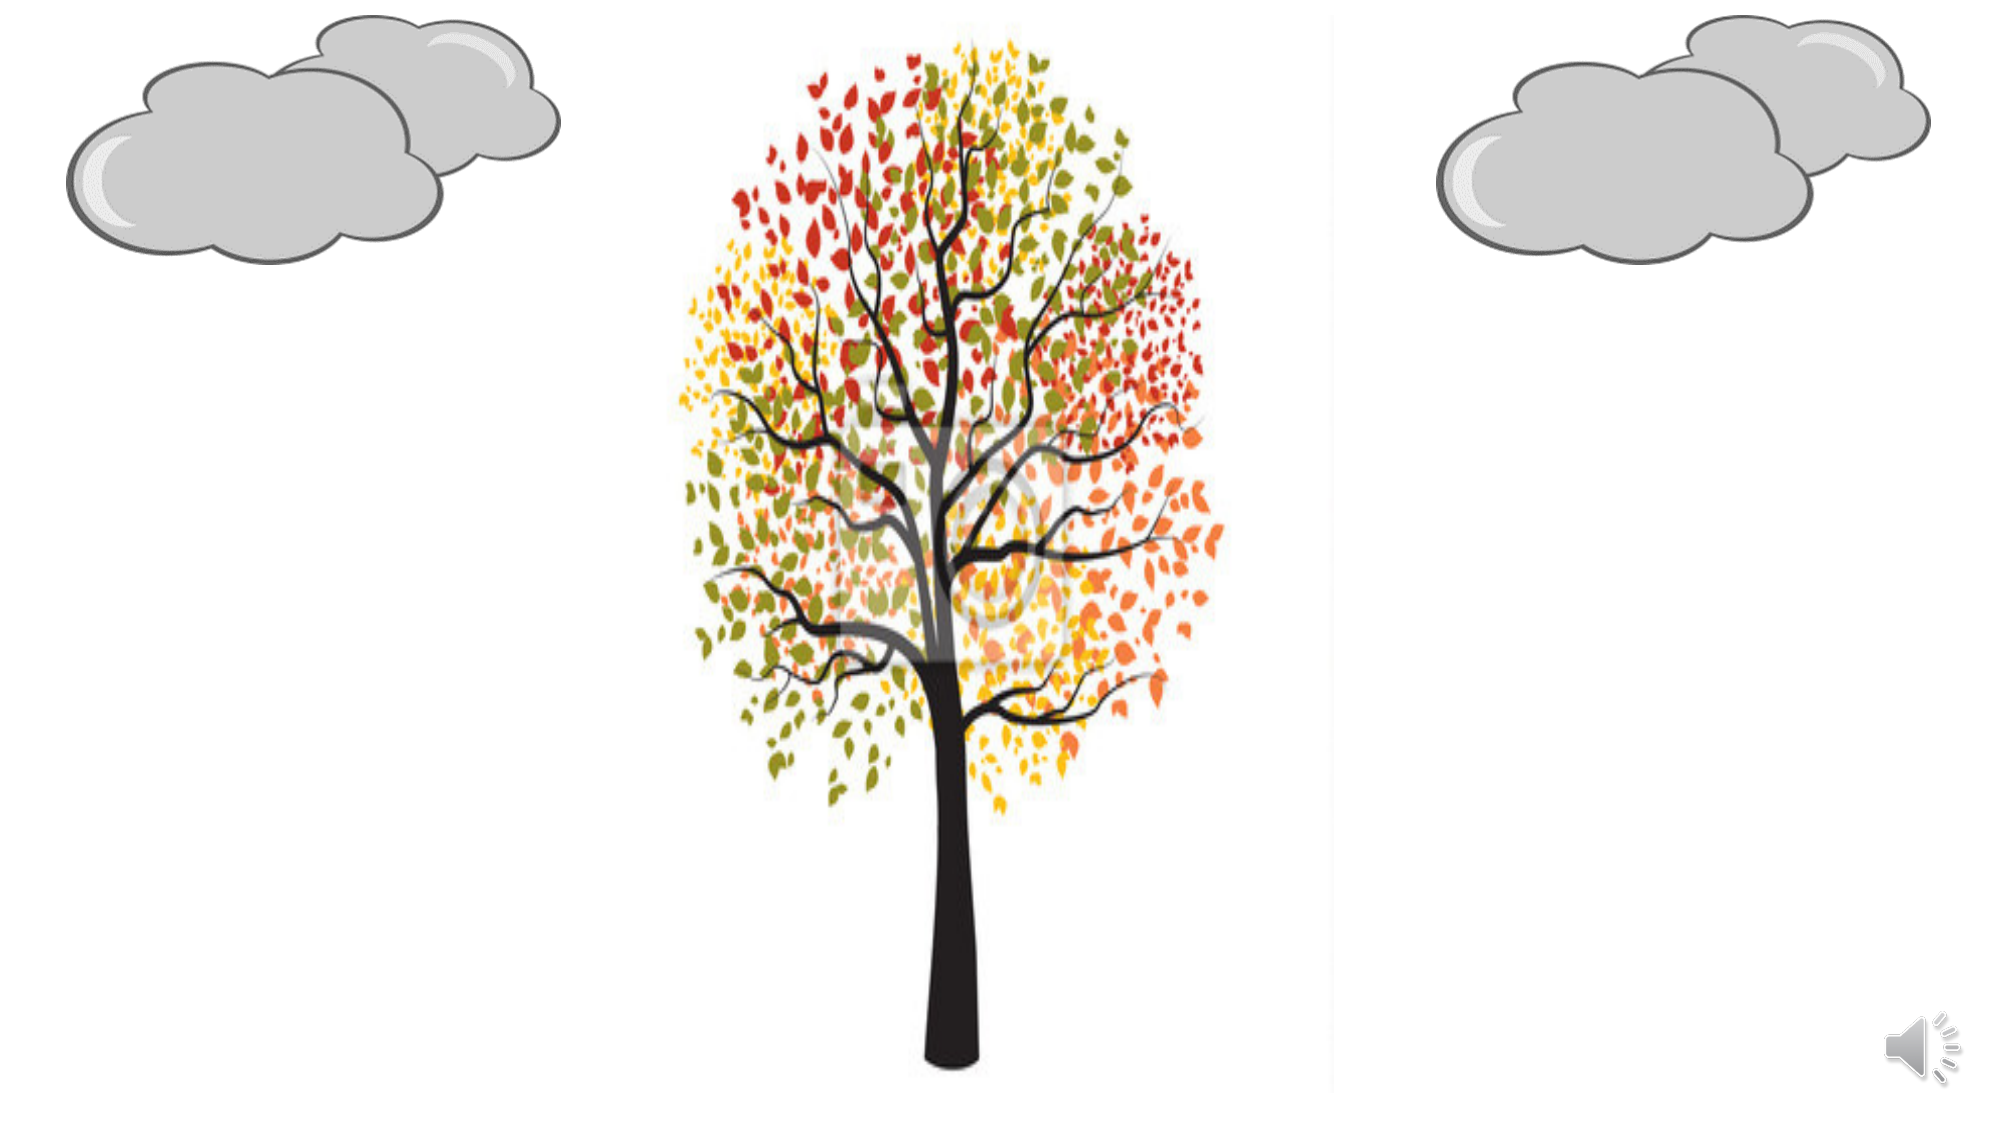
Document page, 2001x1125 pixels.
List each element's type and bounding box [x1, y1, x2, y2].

picture [1436, 15, 1931, 265]
picture [66, 15, 561, 265]
picture [571, 15, 1334, 1093]
picture [1884, 1009, 1965, 1090]
